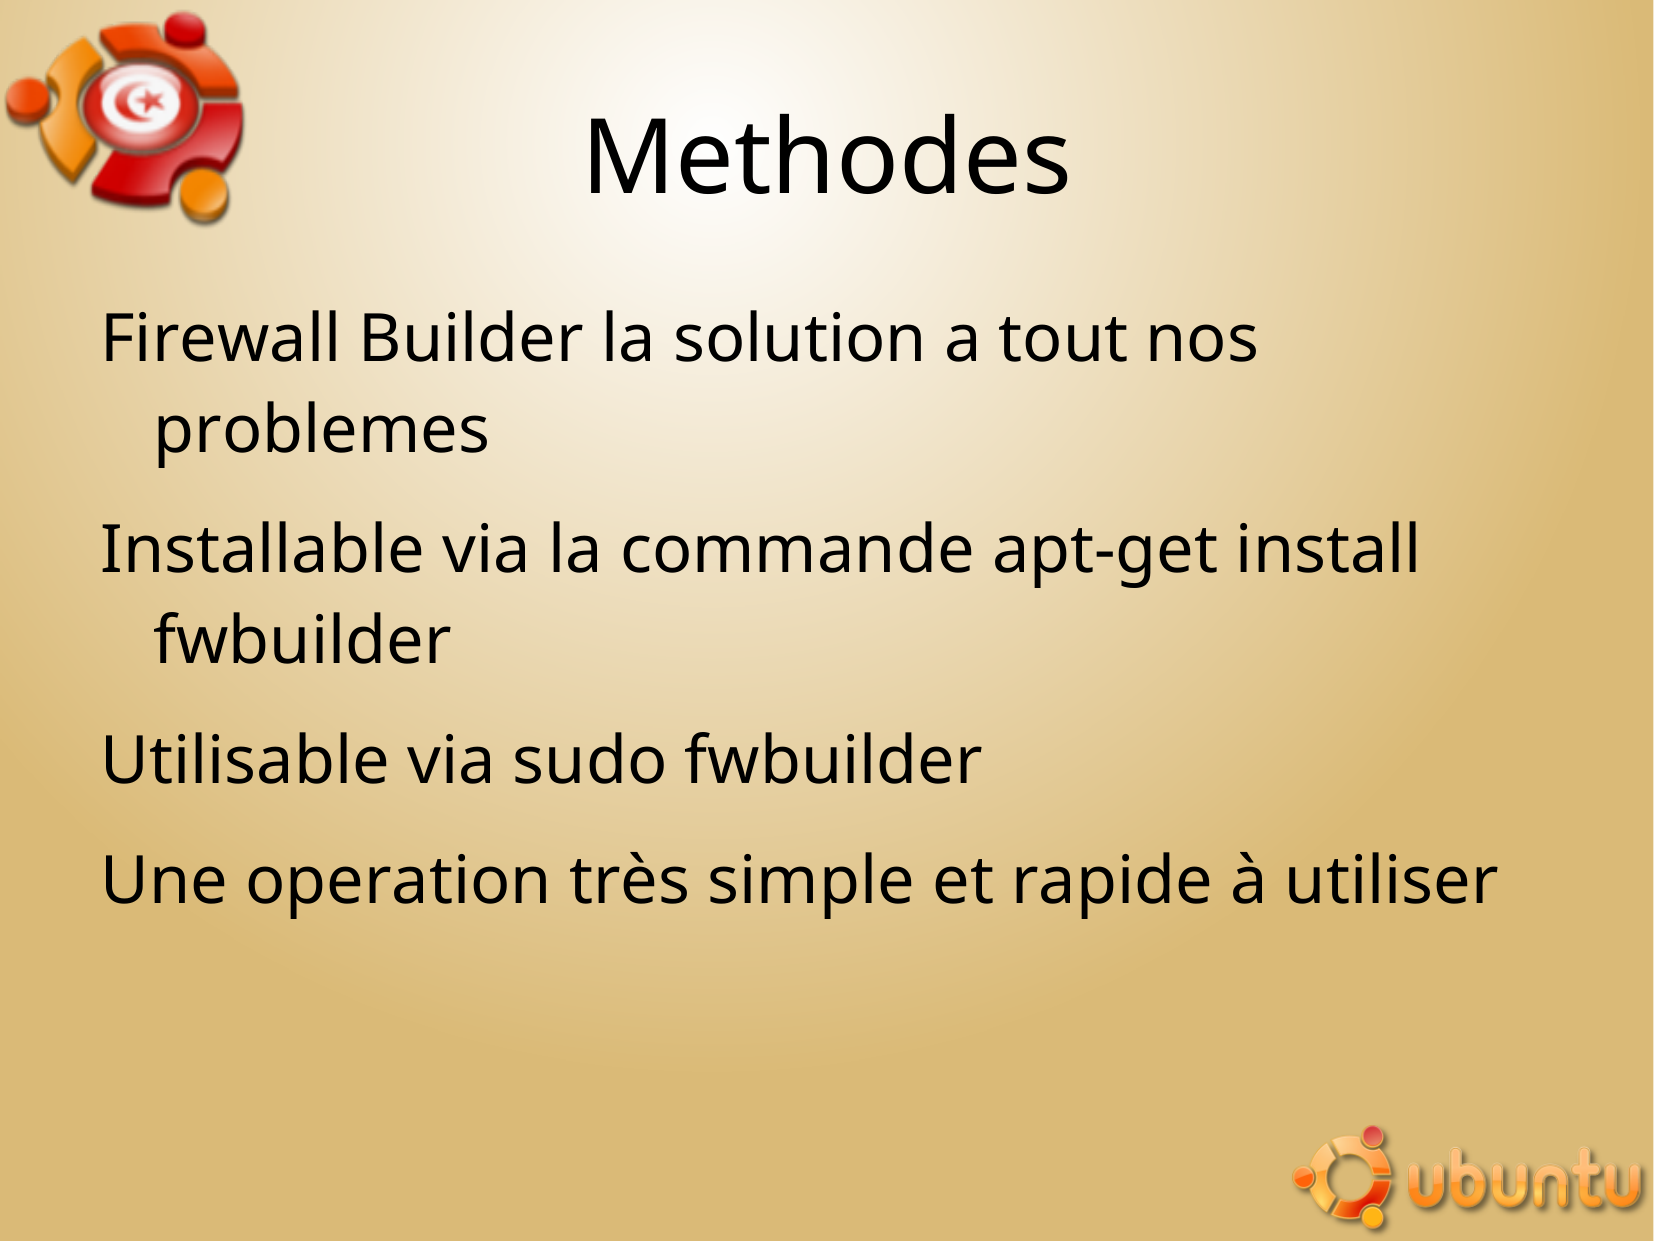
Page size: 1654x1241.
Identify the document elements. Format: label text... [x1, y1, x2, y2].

picture [0, 0, 1654, 1241]
list Firewall Builder la solution a tout nos problemes Installable via la commande apt-get install fwbuilder Utilisable via sudo fwbuilder Une operation très simple et rapide à utiliser [82, 290, 1571, 1094]
title Methodes [82, 49, 1571, 257]
